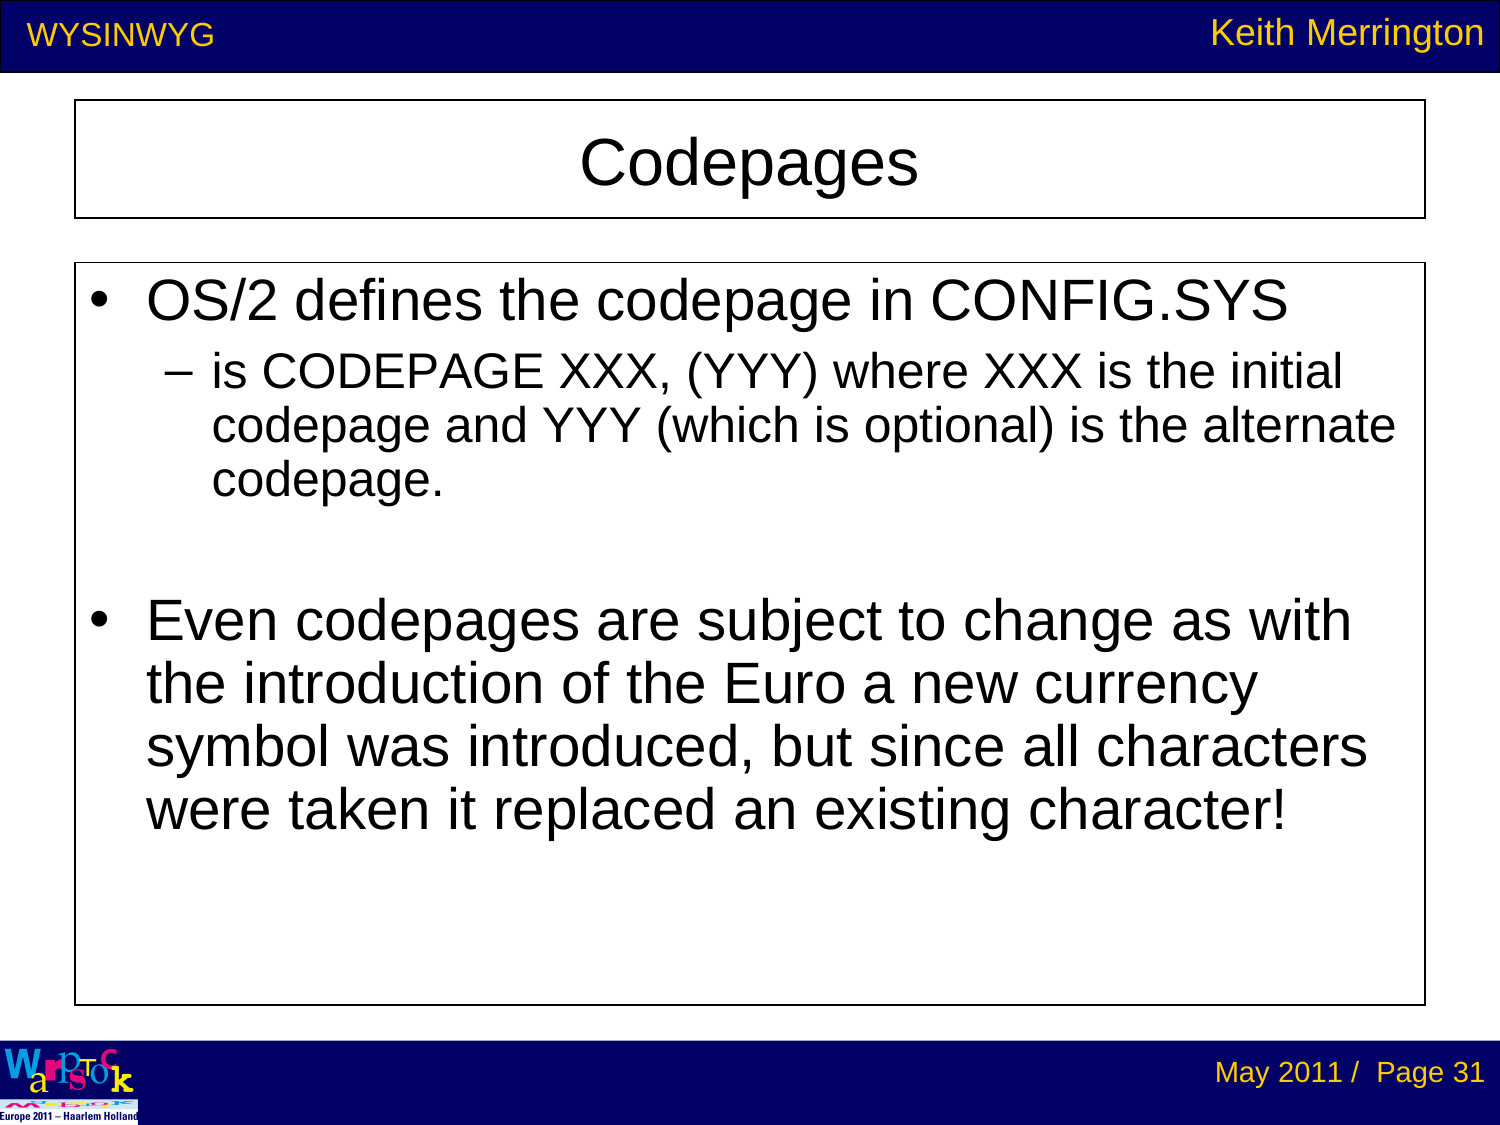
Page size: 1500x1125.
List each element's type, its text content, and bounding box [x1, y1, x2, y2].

picture [0, 1042, 138, 1125]
title Codepages [75, 100, 1426, 219]
list OS/2 defines the codepage in CONFIG.SYS is CODEPAGE XXX, (YYY) where XXX is the initial codepage and YYY (which is optional) is the alternate codepage. Even codepages are subject to change as with the introduction of the Euro a new currency symbol was introduced, but since all characters were taken it replaced an existing character! [75, 262, 1426, 1006]
